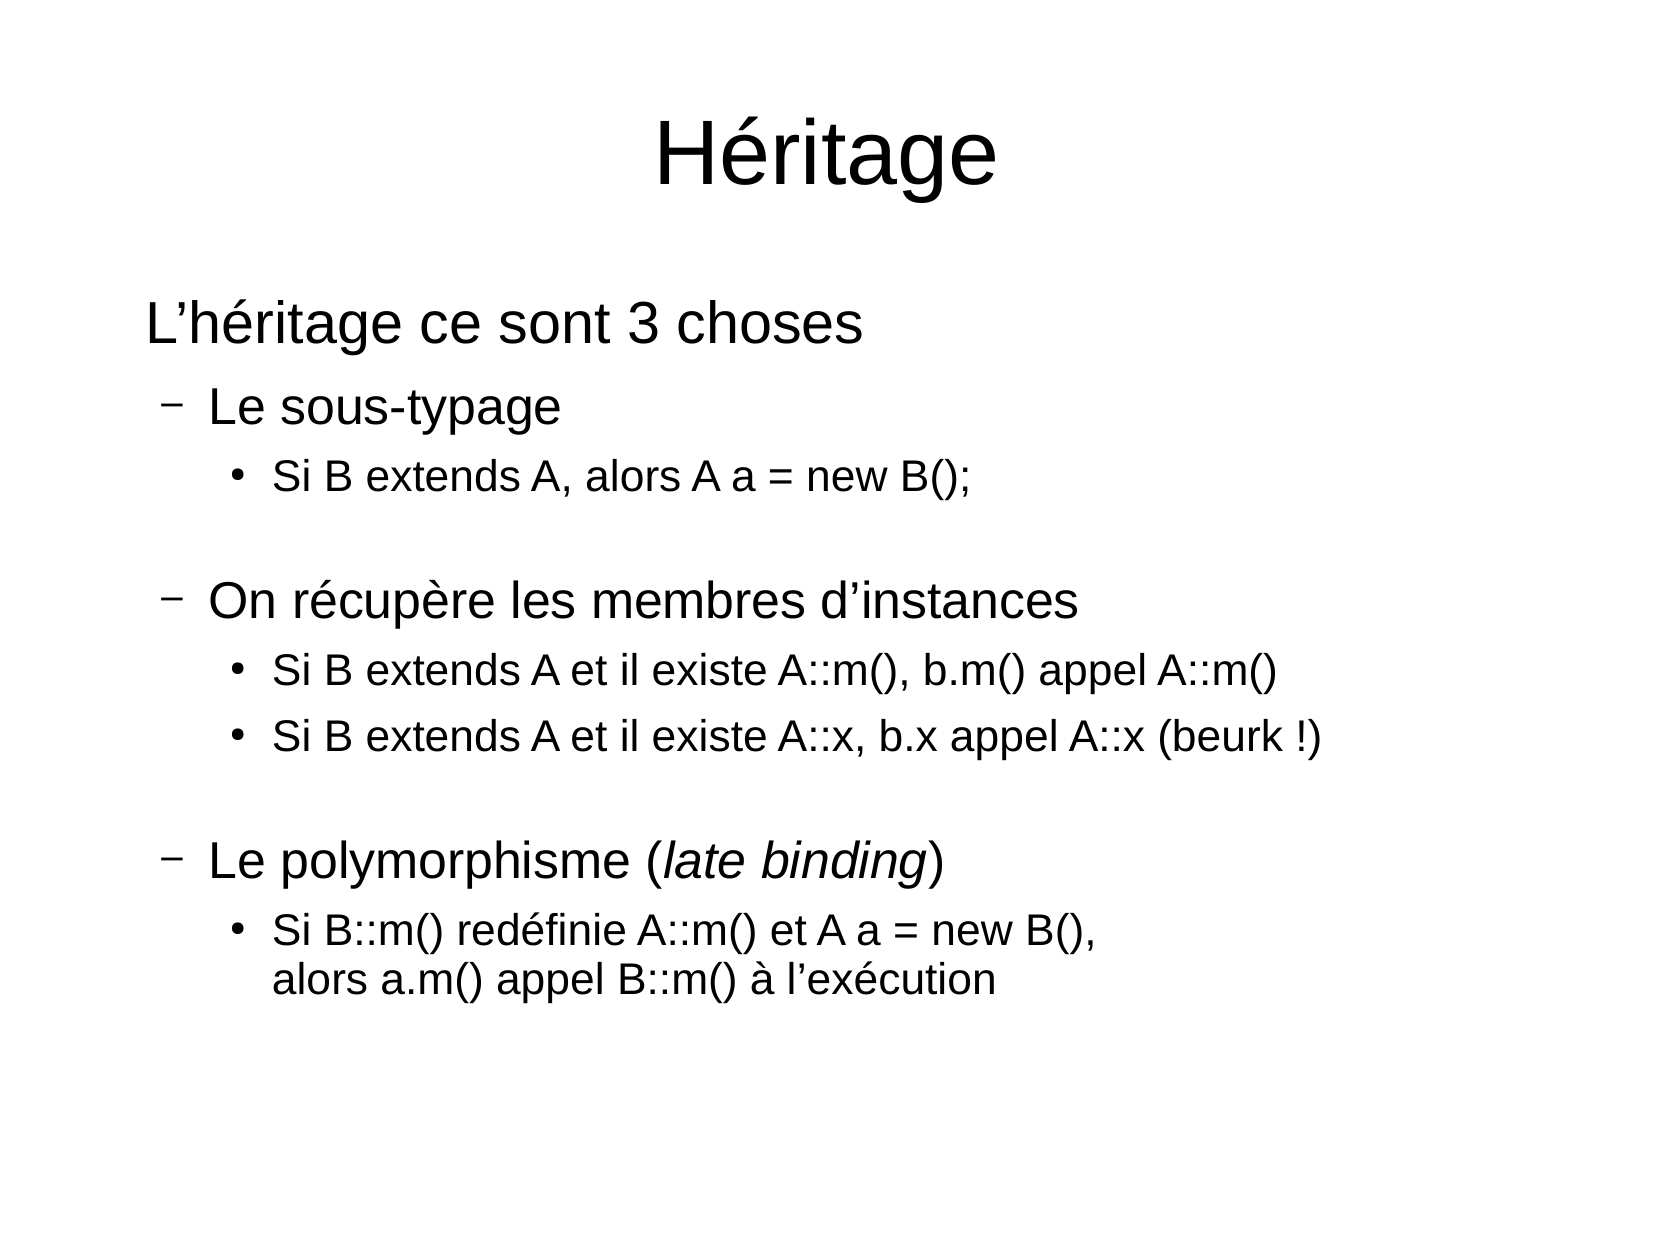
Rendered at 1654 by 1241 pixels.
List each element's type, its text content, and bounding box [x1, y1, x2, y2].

list L’héritage ce sont 3 choses Le sous-typage Si B extends A, alors A a = new B(); On récupère les membres d’instances Si B extends A et il existe A::m(), b.m() appel A::m() Si B extends A et il existe A::x, b.x appel A::x (beurk !) Le polymorphisme (late binding) Si B::m() redéfinie A::m() et A a = new B(), alors a.m() appel B::m() à l’exécution [82, 290, 1571, 1010]
title Héritage [82, 49, 1571, 257]
